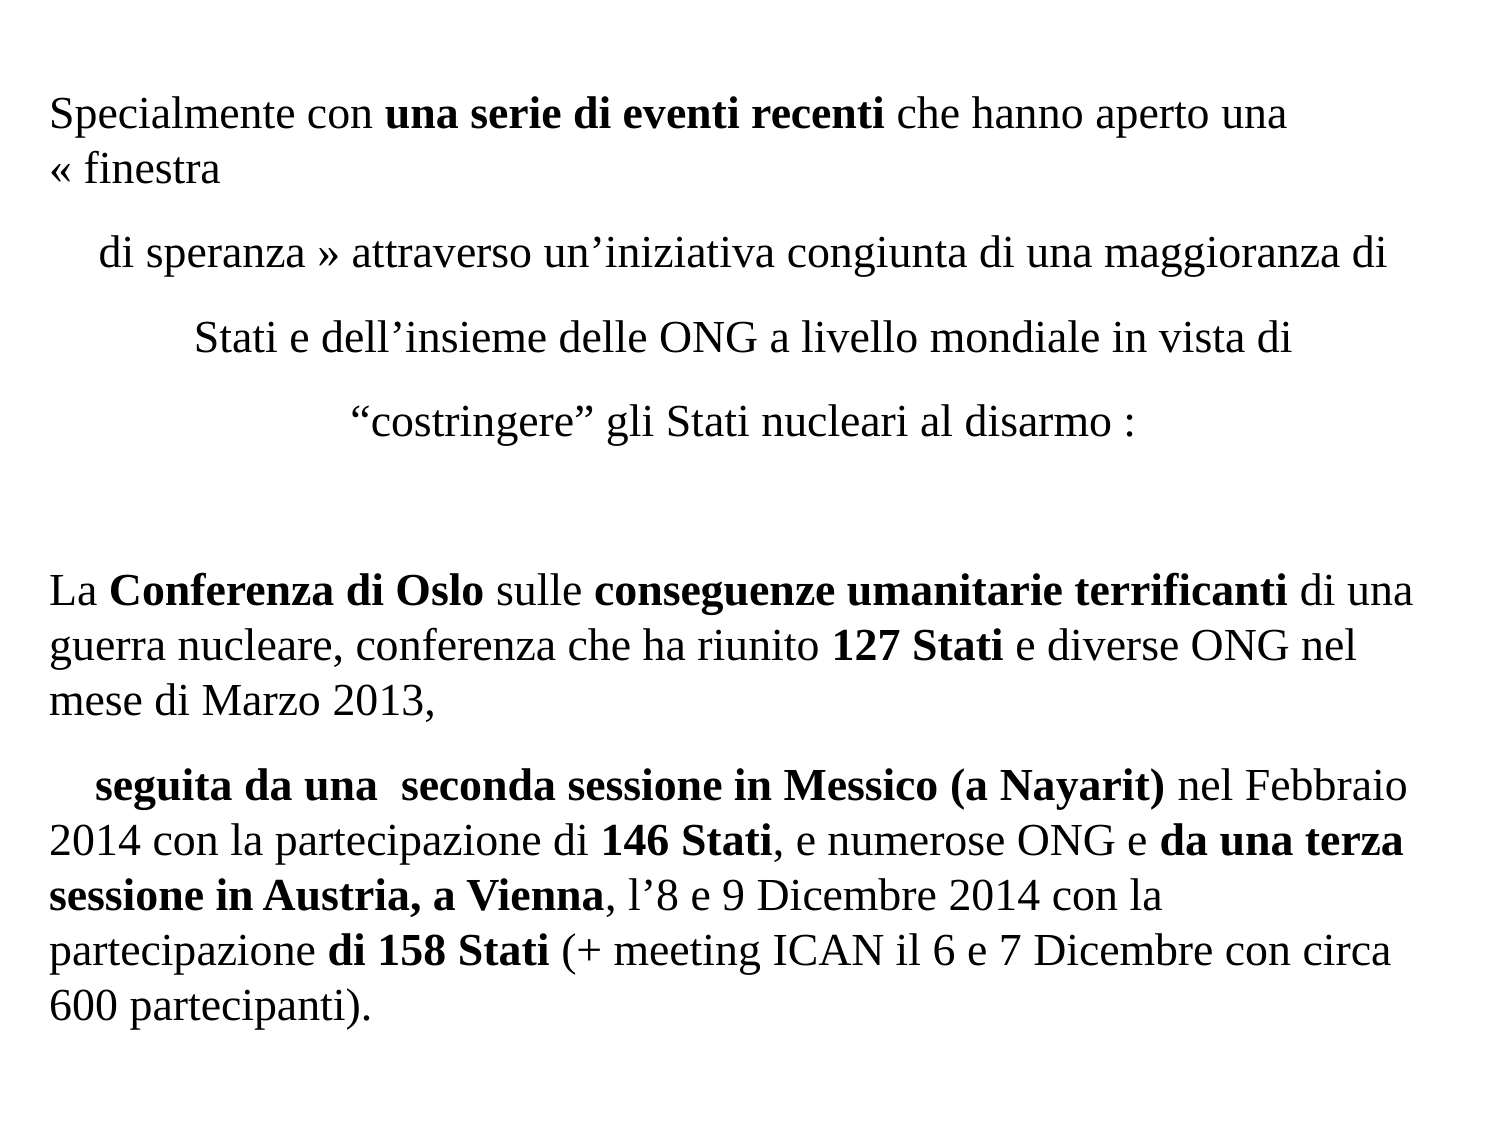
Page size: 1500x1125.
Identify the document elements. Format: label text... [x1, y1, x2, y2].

list Specialmente con una serie di eventi recenti che hanno aperto una « finestra di speranza » attraverso un’iniziativa congiunta di una maggioranza di Stati e dell’insieme delle ONG a livello mondiale in vista di “costringere” gli Stati nucleari al disarmo : La Conferenza di Oslo sulle conseguenze umanitarie terrificanti di una guerra nucleare, conferenza che ha riunito 127 Stati e diverse ONG nel mese di Marzo 2013, seguita da una seconda sessione in Messico (a Nayarit) nel Febbraio 2014 con la partecipazione di 146 Stati, e numerose ONG e da una terza sessione in Austria, a Vienna, l’8 e 9 Dicembre 2014 con la partecipazione di 158 Stati (+ meeting ICAN il 6 e 7 Dicembre con circa 600 partecipanti). [34, 75, 1453, 1040]
